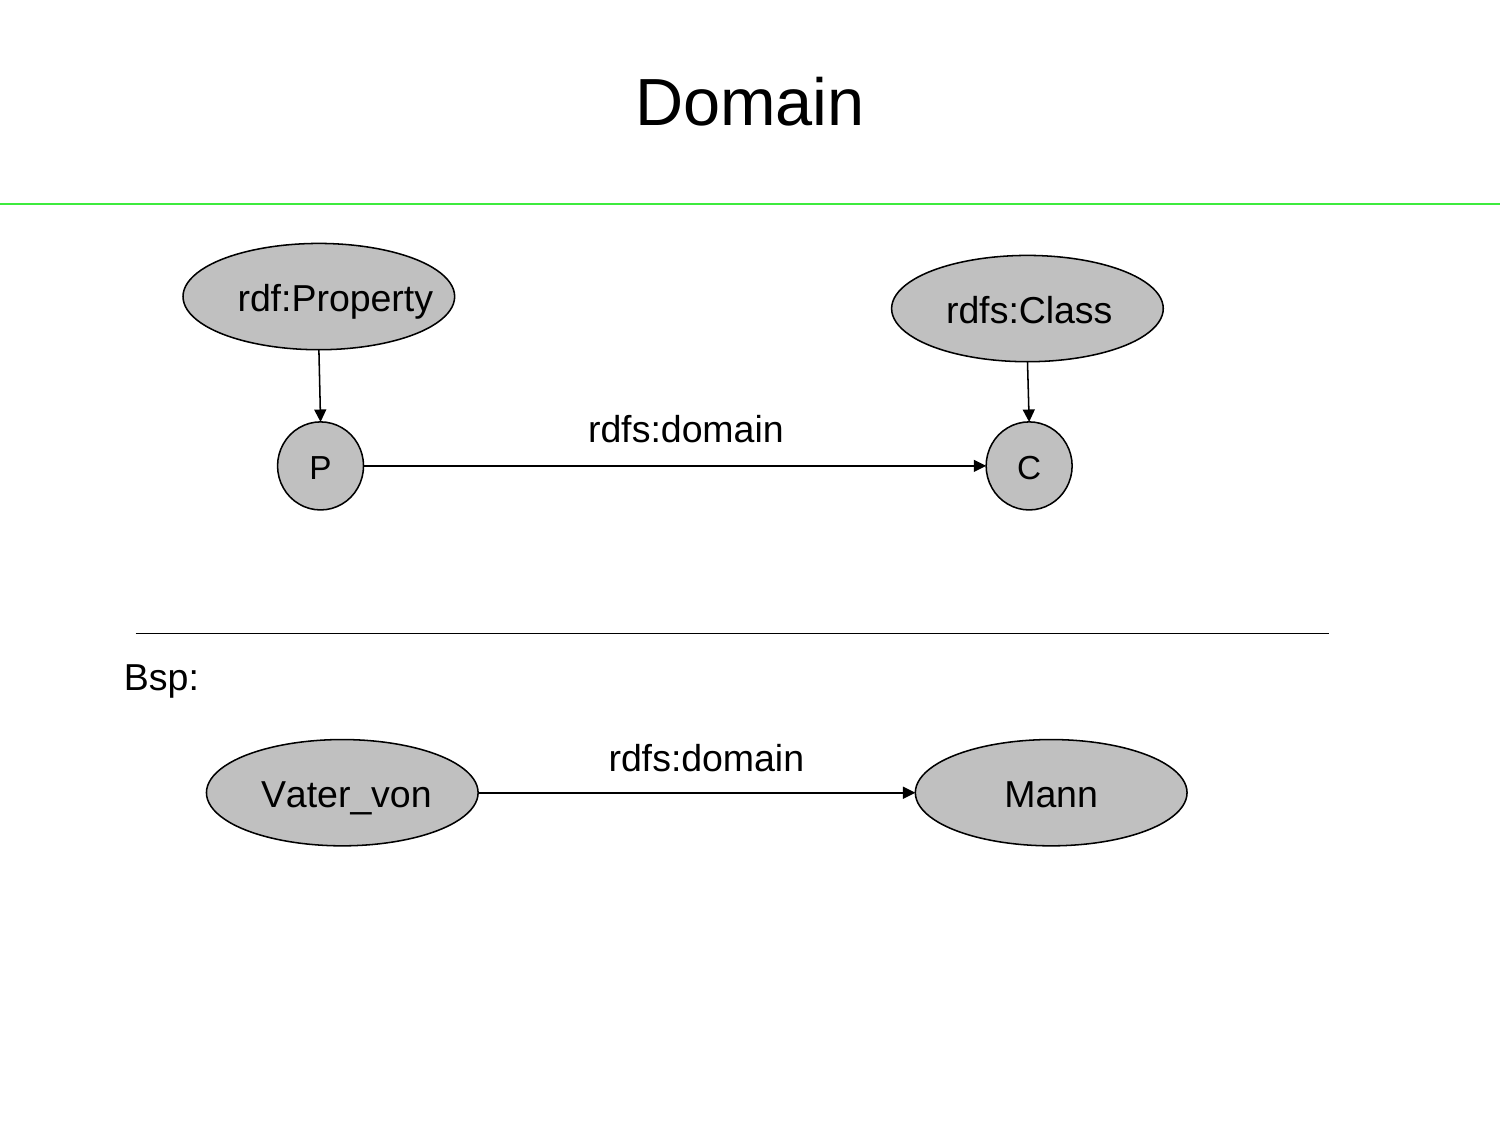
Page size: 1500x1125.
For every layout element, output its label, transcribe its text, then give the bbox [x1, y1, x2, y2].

text_box Vater_von [206, 739, 479, 846]
text_box C [986, 421, 1073, 510]
text_box Mann [915, 739, 1188, 846]
text_box rdfs:domain [593, 726, 819, 788]
text_box rdfs:Class [891, 255, 1164, 362]
text_box Bsp: [109, 645, 214, 706]
text_box P [277, 421, 364, 510]
title Domain [75, 49, 1426, 155]
text_box rdf:Property [183, 243, 455, 350]
text_box rdfs:domain [573, 397, 799, 458]
